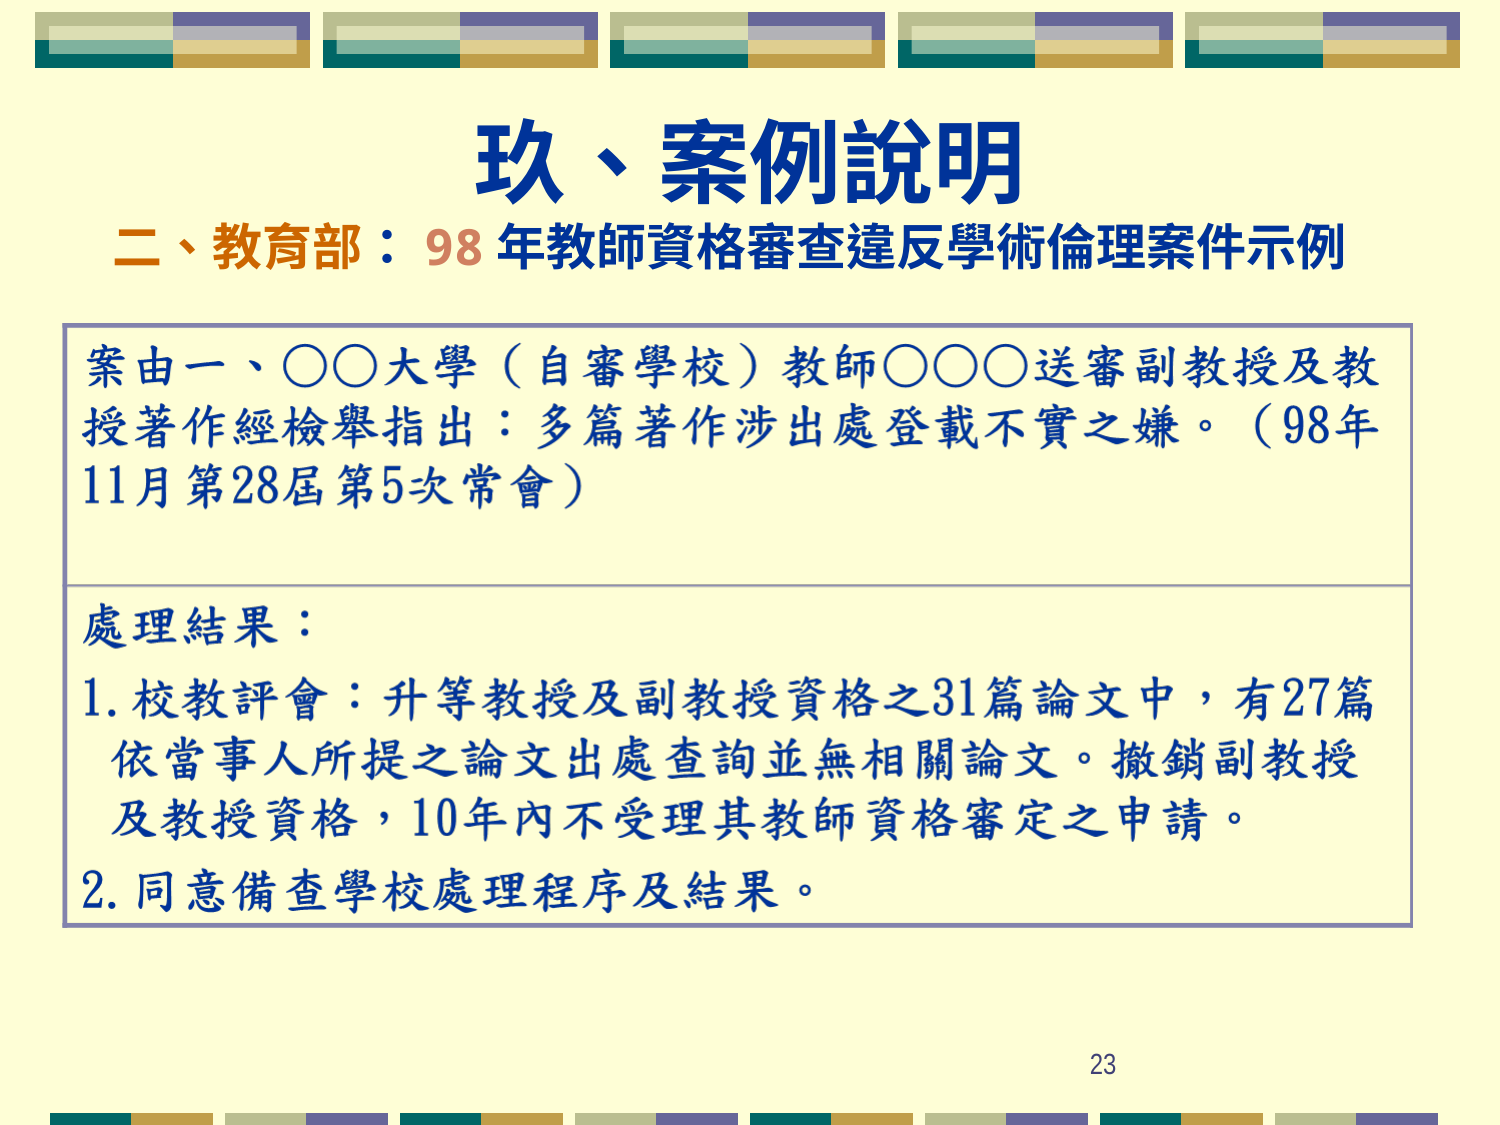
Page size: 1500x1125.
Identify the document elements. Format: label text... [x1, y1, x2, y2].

text_box 玖、案例說明 [113, 97, 1388, 220]
list 二、教育部：98年教師資格審查違反學術倫理案件示例 [41, 208, 1447, 291]
picture [49, 318, 1413, 949]
text_box [1074, 1012, 1388, 1088]
